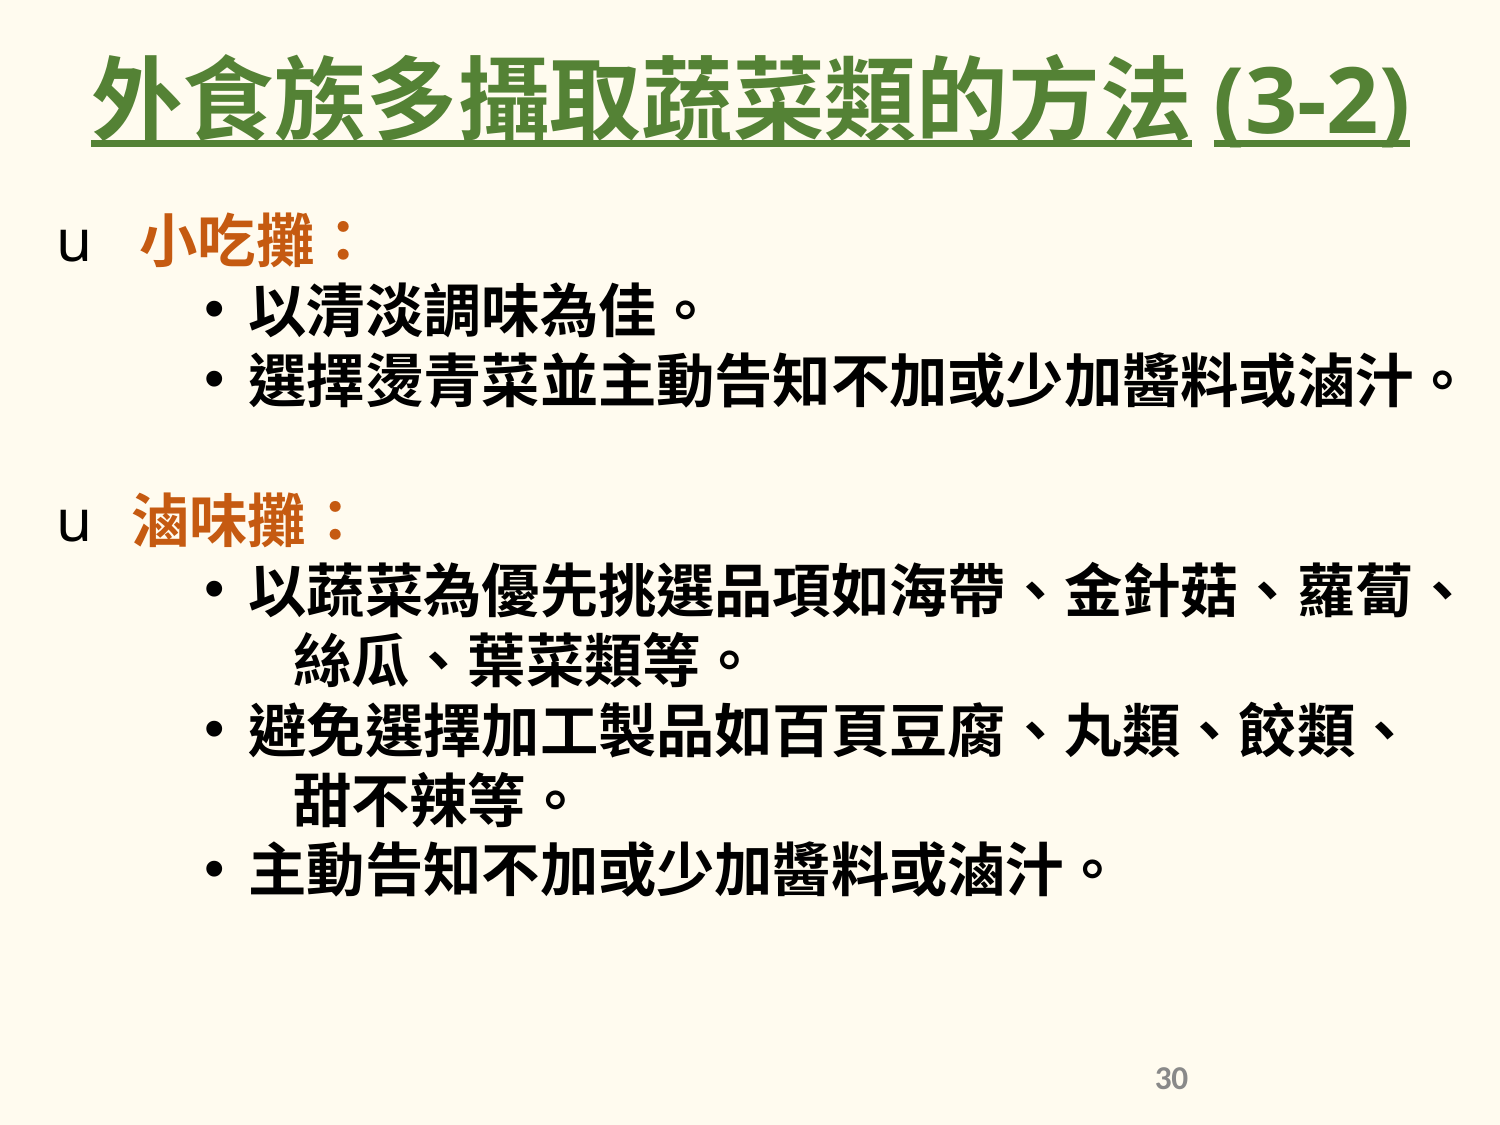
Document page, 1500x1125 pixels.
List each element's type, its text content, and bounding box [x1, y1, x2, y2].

text_box 外食族多攝取蔬菜類的方法(3-2) [59, 34, 1442, 161]
text_box 30 [1139, 1046, 1478, 1107]
text_box 小吃攤： 以清淡調味為佳。 選擇燙青菜並主動告知不加或少加醬料或滷汁。 滷味攤： 以蔬菜為優先挑選品項如海帶、金針菇、蘿蔔、絲瓜、葉菜類等。 避免選擇加工製品如百頁豆腐、丸類、餃類、甜不辣等。 主動告知不加或少加醬料或滷汁。 [41, 196, 1471, 919]
